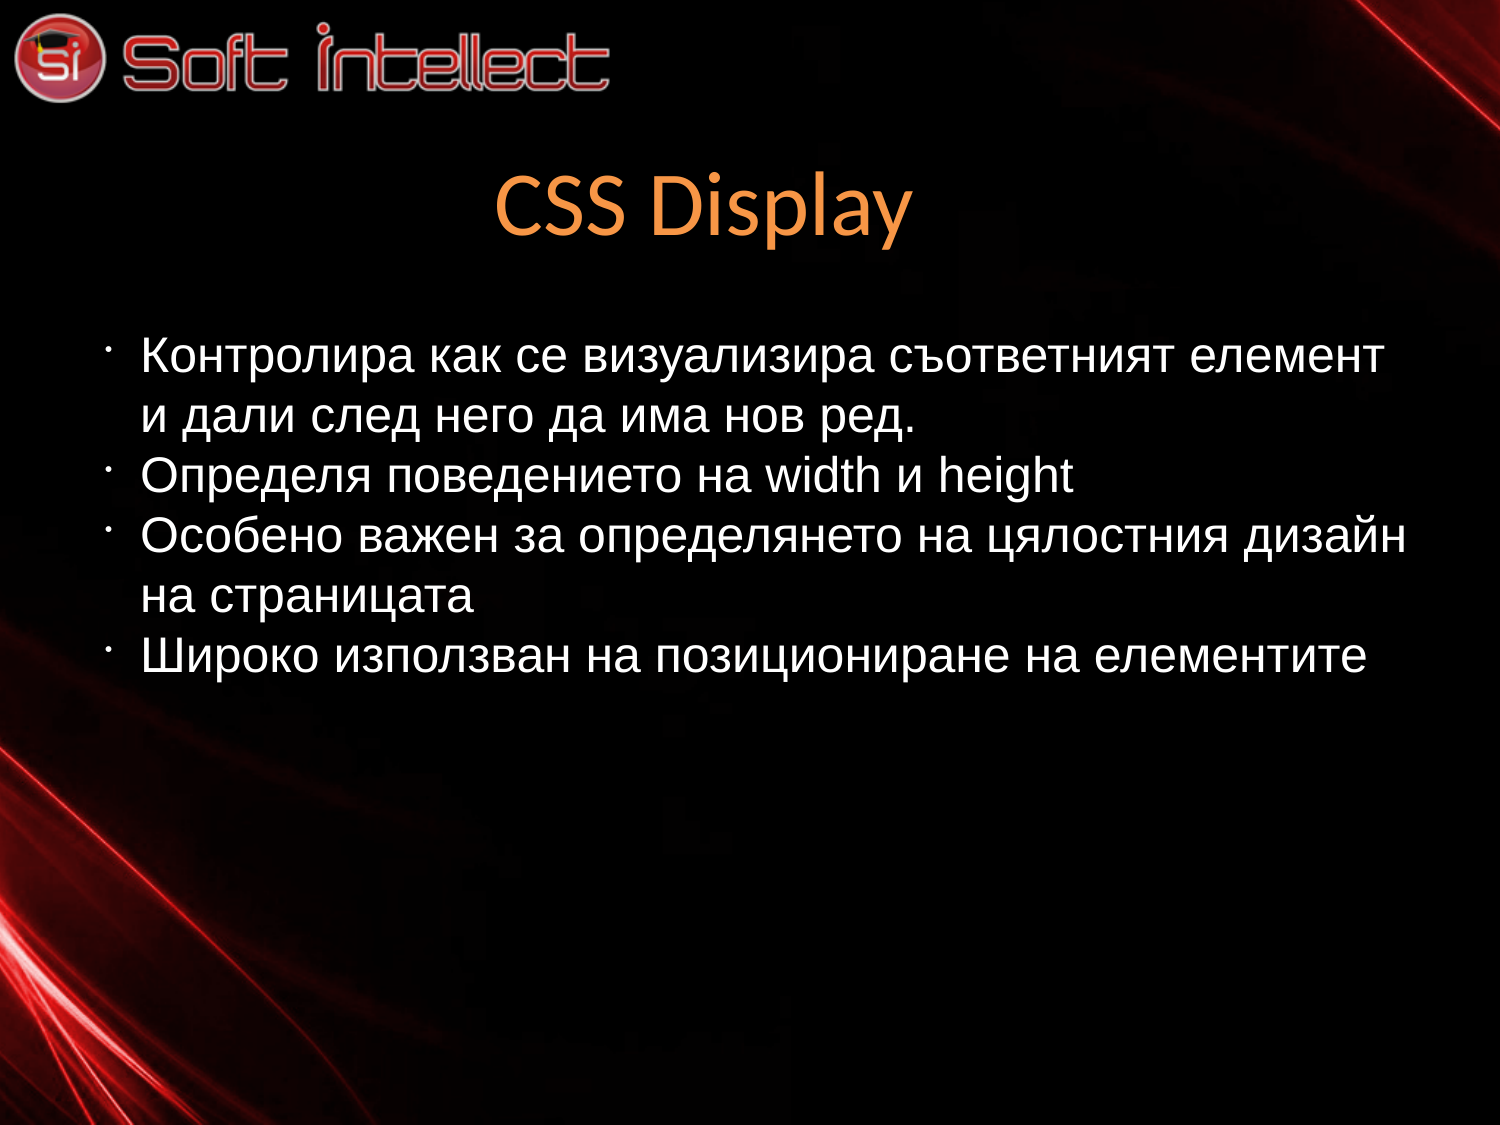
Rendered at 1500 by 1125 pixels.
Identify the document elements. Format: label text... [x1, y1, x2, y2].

picture [0, 0, 1500, 1125]
text_box Контролира как се визуализира съответният елемент и дали след него да има нов ред. Определя поведението на width и height Особено важен за определянето на цялостния дизайн на страницата Широко използван на позициониране на елементите [90, 314, 1441, 646]
text_box CSS Display [29, 104, 1380, 293]
